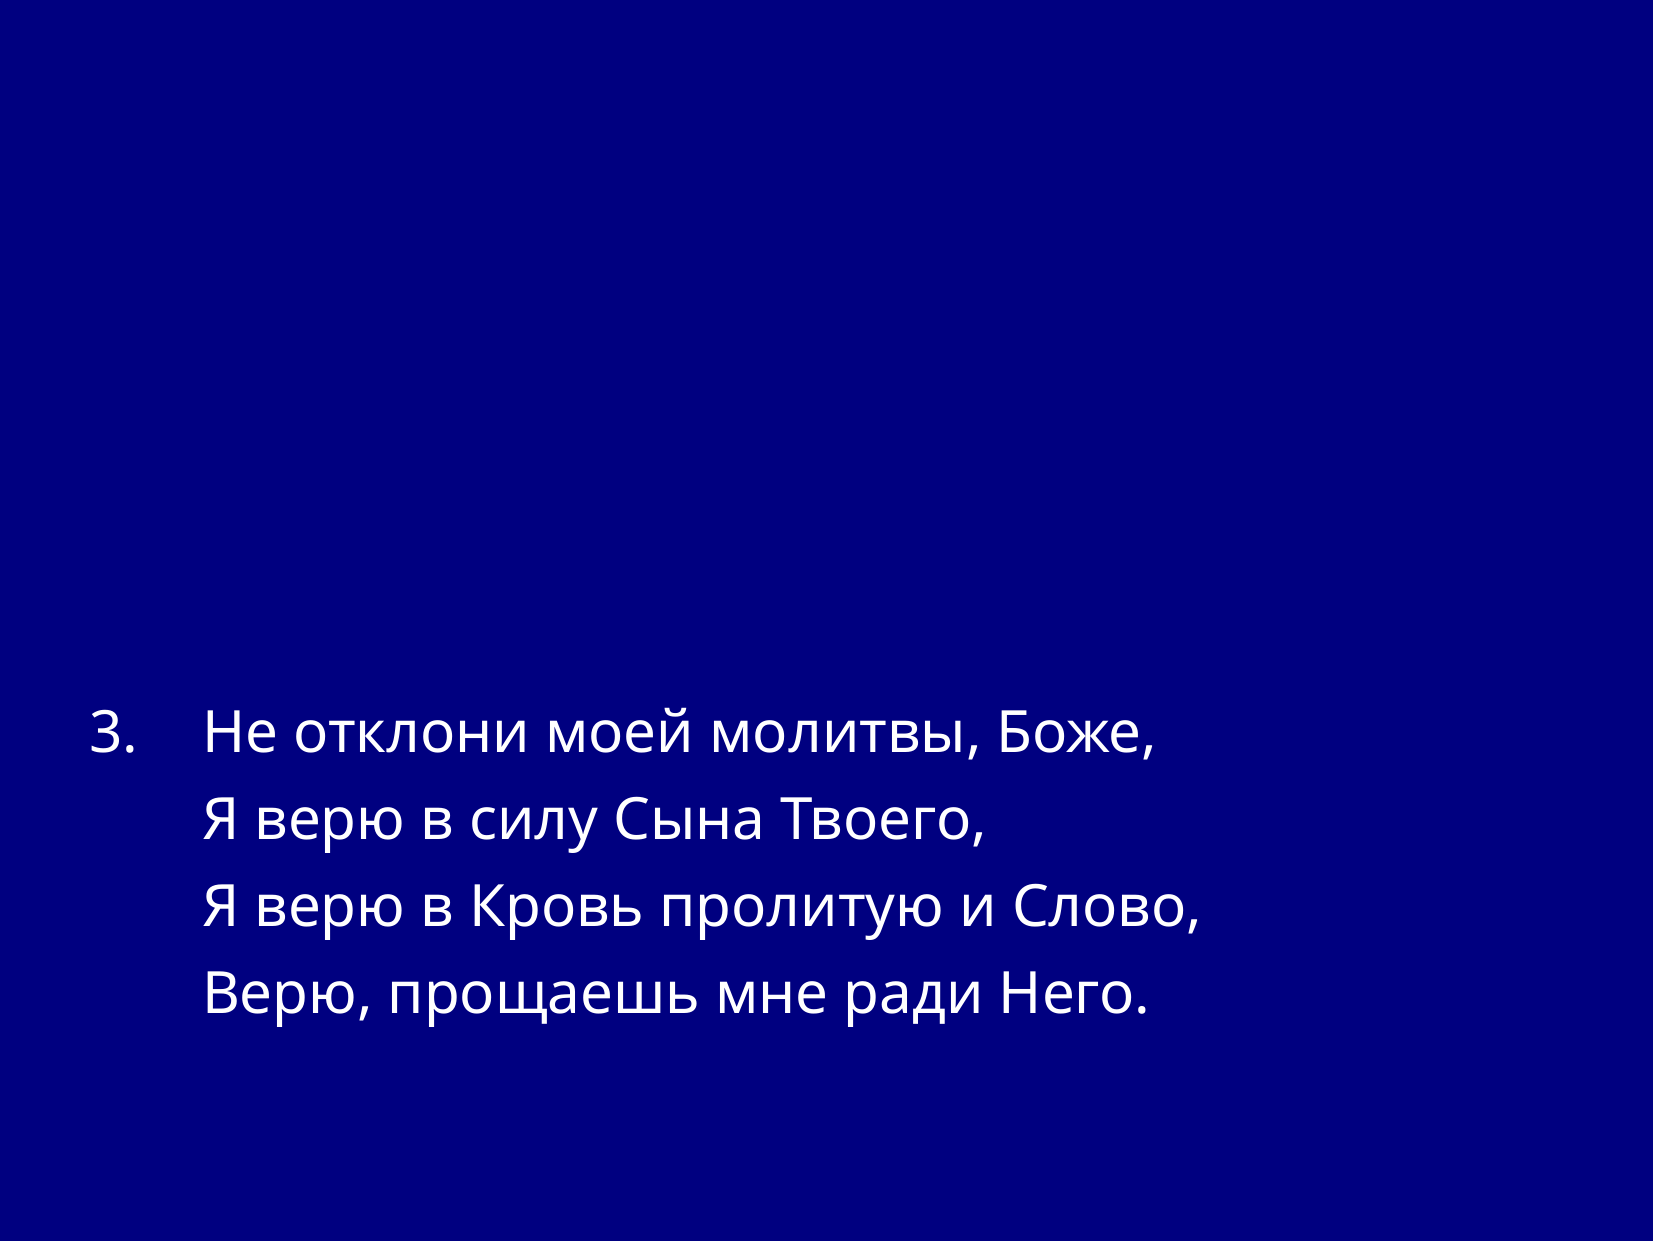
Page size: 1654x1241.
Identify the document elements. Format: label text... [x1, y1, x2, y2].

text_box 3. Не отклони моей молитвы, Боже, Я верю в силу Сына Твоего, Я верю в Кровь пролитую и Слово, Верю, прощаешь мне ради Него. [75, 675, 1576, 1163]
